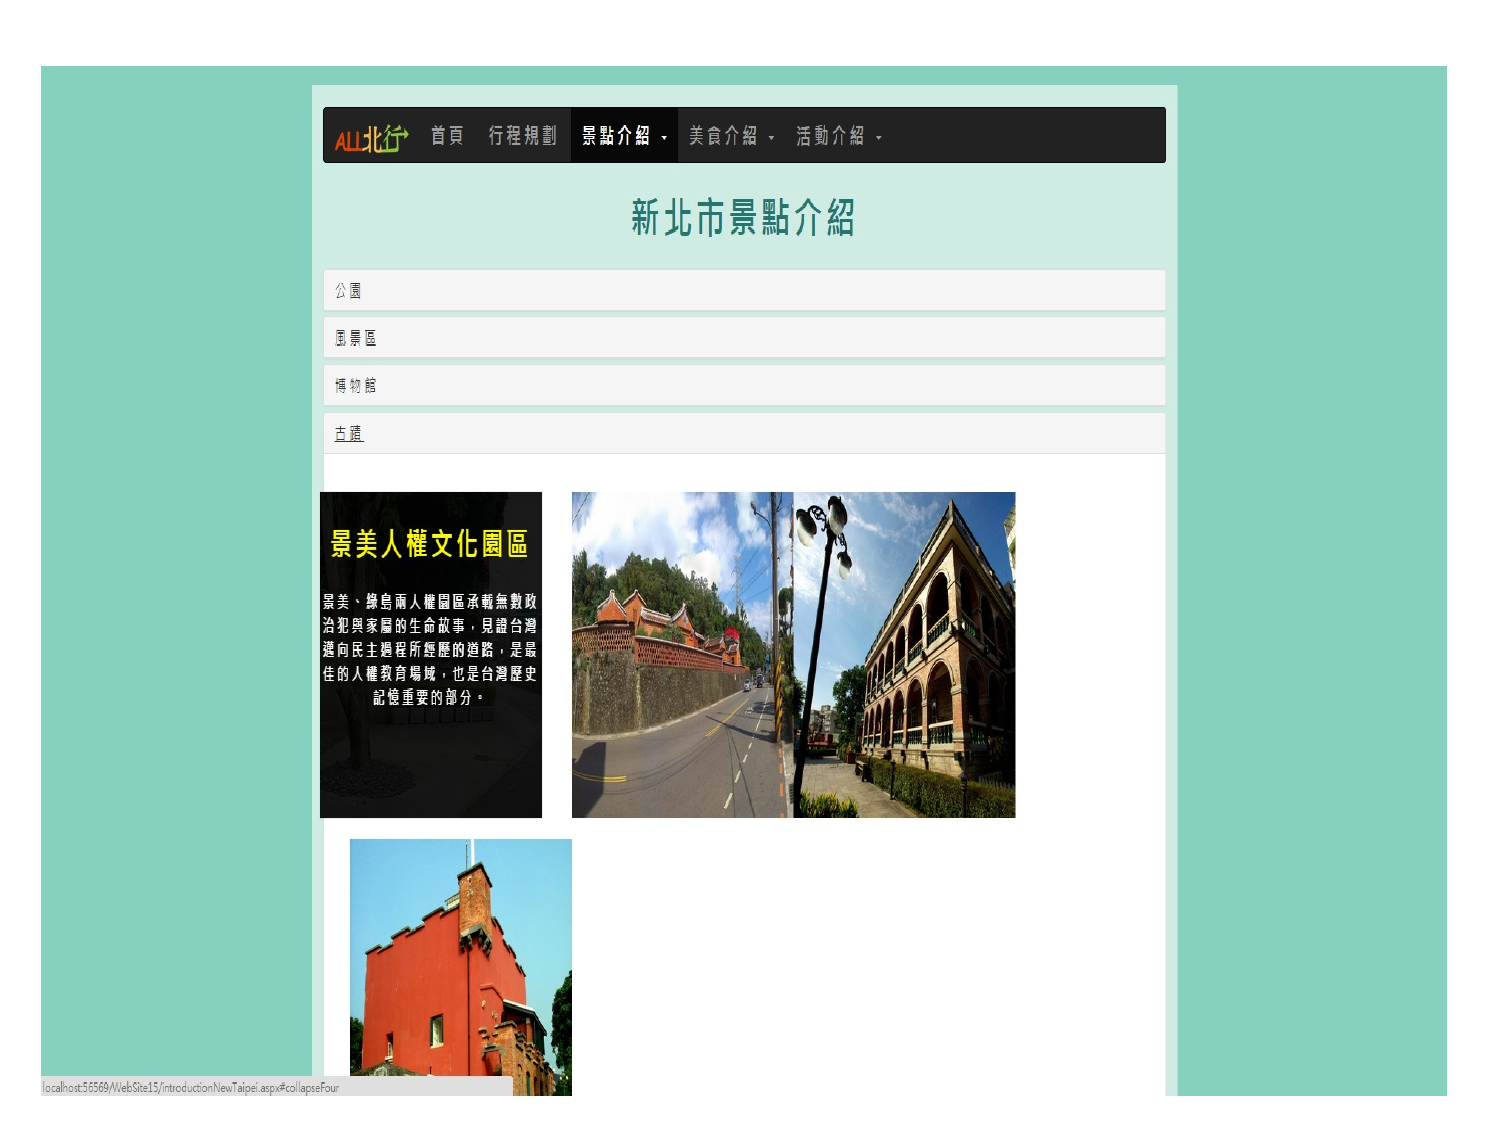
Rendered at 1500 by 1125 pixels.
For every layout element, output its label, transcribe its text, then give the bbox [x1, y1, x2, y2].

picture [41, 66, 1447, 1096]
text_box 28 [1074, 1096, 1426, 1103]
text_box ALL北行 [512, 1096, 988, 1103]
